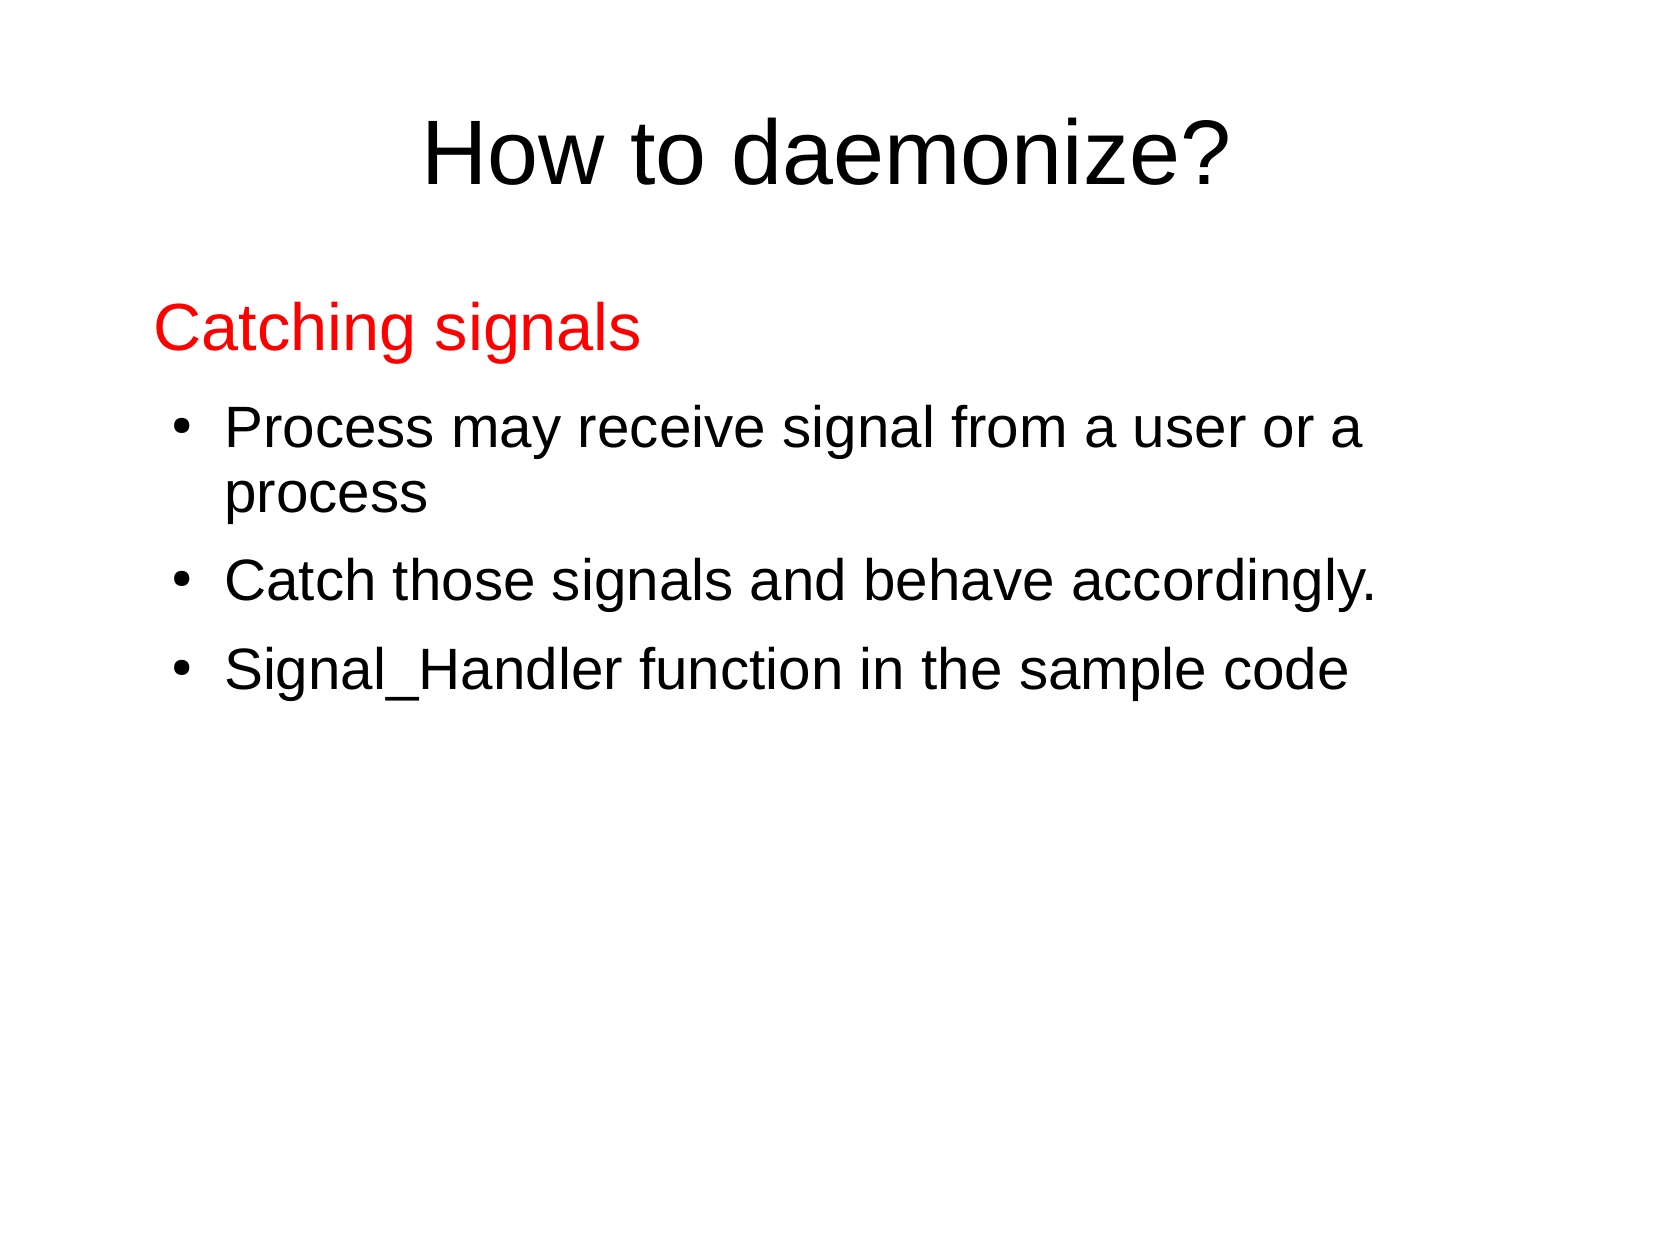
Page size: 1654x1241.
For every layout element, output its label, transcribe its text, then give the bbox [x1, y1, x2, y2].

list Catching signals Process may receive signal from a user or a process Catch those signals and behave accordingly. Signal_Handler function in the sample code [82, 290, 1571, 1109]
title How to daemonize? [82, 56, 1571, 250]
